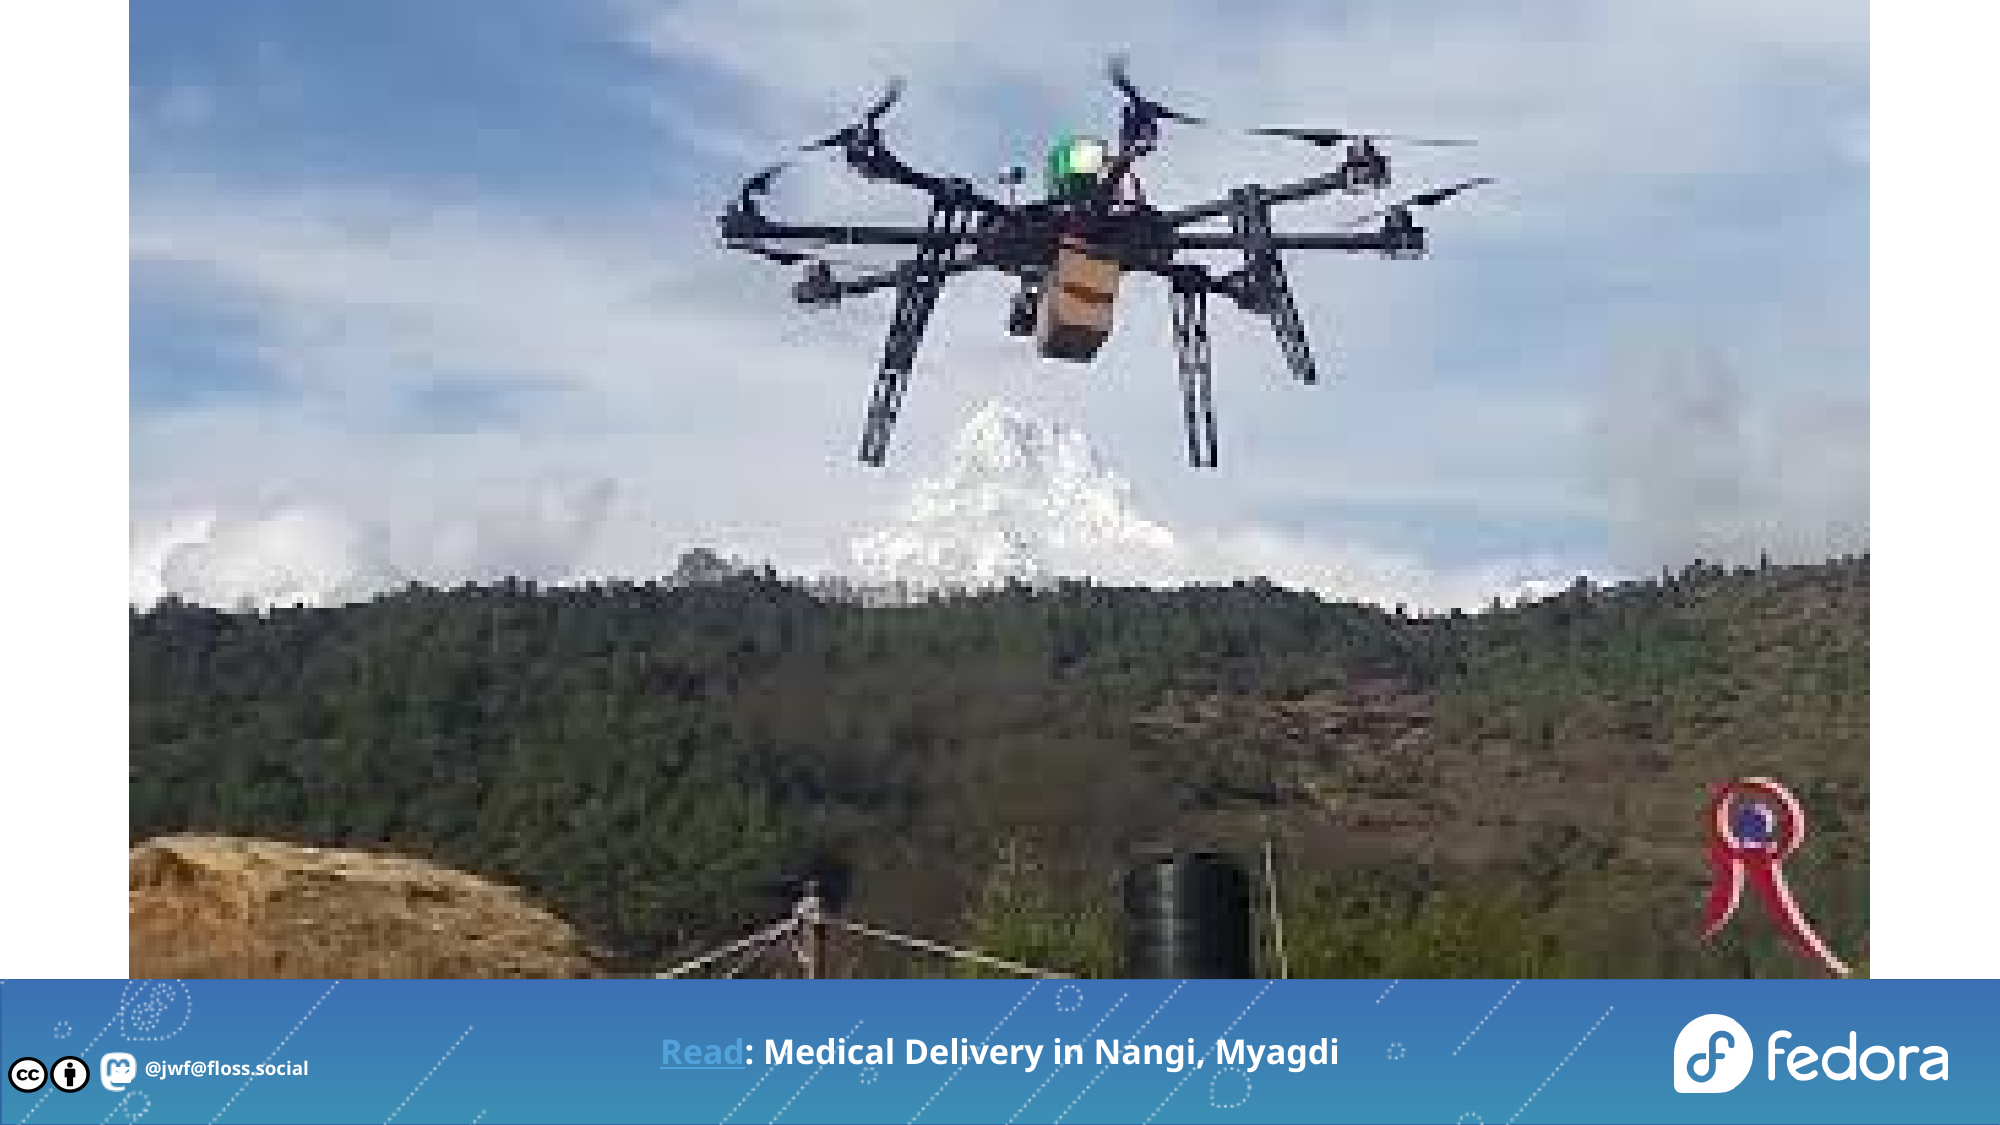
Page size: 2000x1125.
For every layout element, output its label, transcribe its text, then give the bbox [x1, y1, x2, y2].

picture [1674, 1014, 1948, 1093]
subtitle Read: Medical Delivery in Nangi, Myagdi [337, 1018, 1663, 1077]
picture [0, 0, 1870, 1125]
list @jwf@floss.social [135, 1047, 319, 1084]
